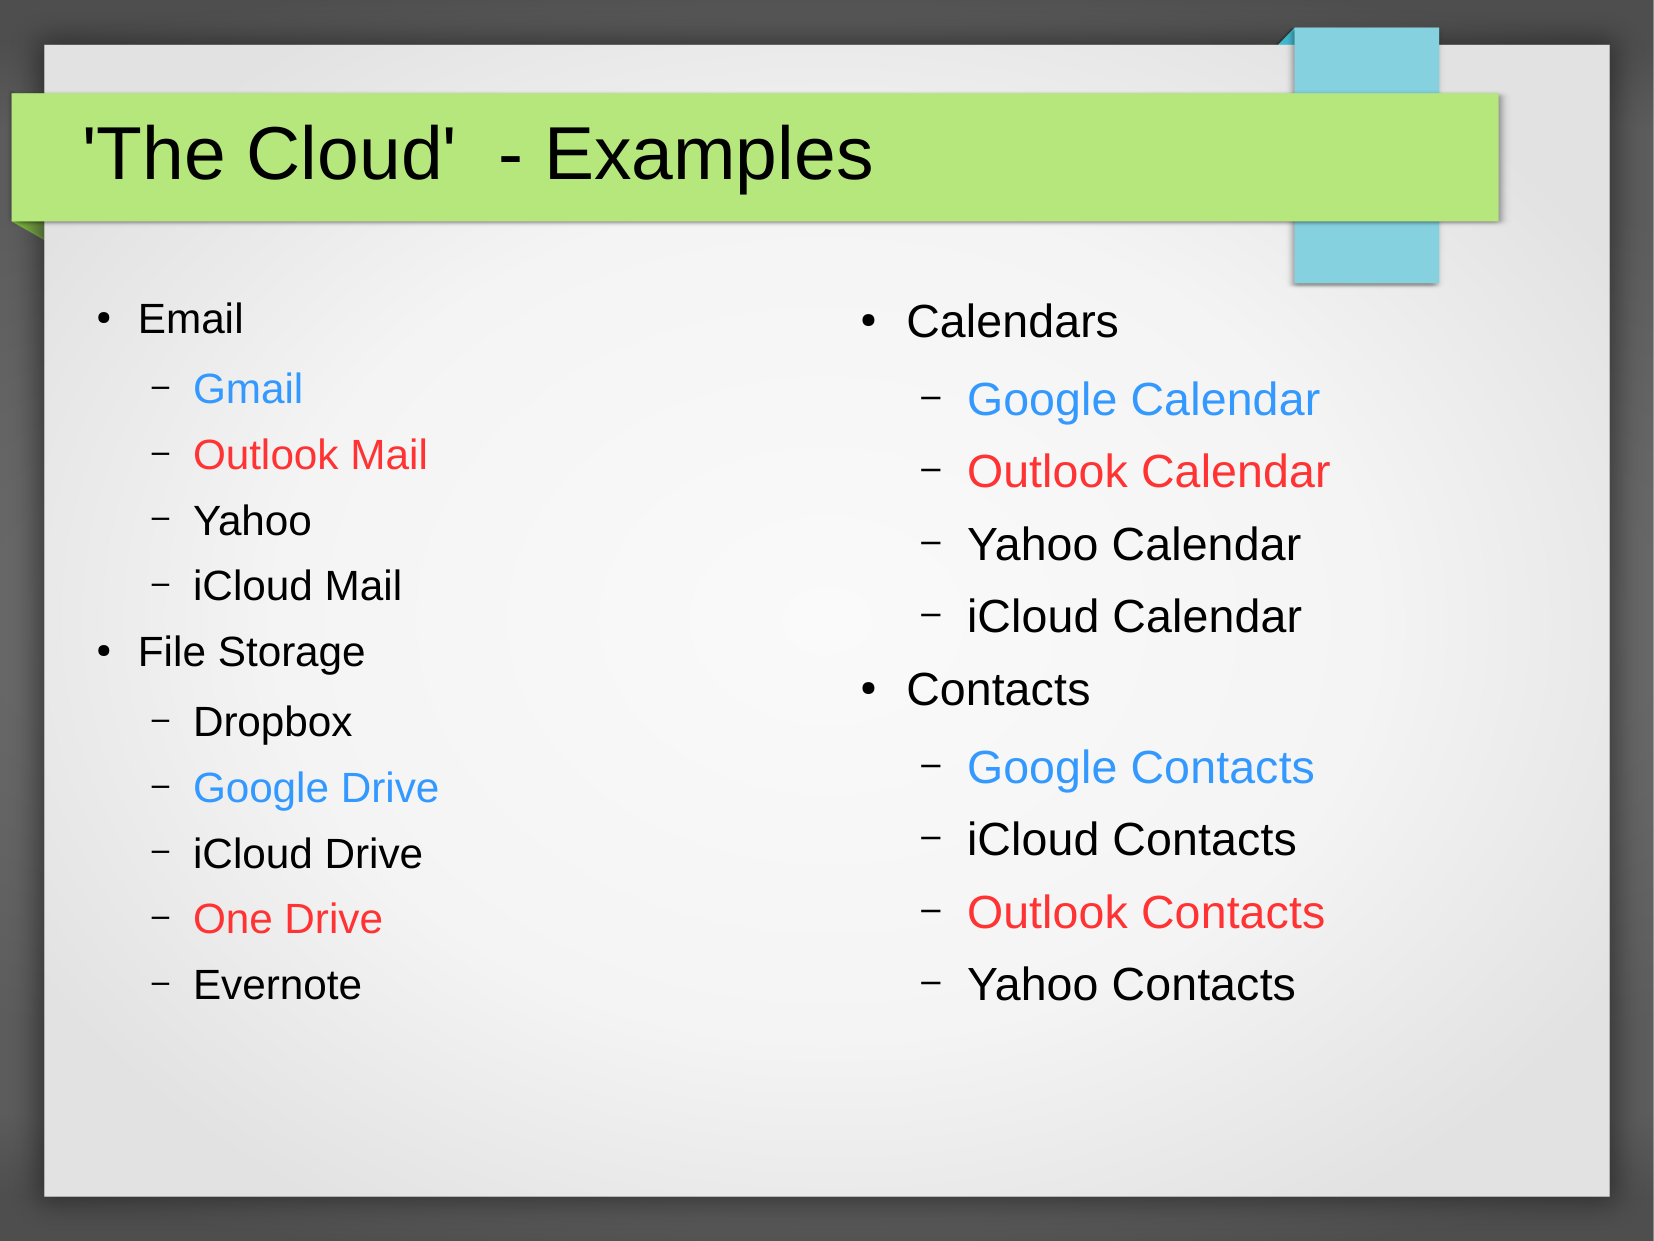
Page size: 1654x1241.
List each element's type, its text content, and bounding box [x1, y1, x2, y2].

picture [0, 0, 1654, 1241]
list Calendars Google Calendar Outlook Calendar Yahoo Calendar iCloud Calendar Contacts Google Contacts iCloud Contacts Outlook Contacts Yahoo Contacts [845, 295, 1572, 1015]
title 'The Cloud' - Examples [82, 94, 1264, 213]
list Email Gmail Outlook Mail Yahoo iCloud Mail File Storage Dropbox Google Drive iCloud Drive One Drive Evernote [82, 295, 809, 1015]
